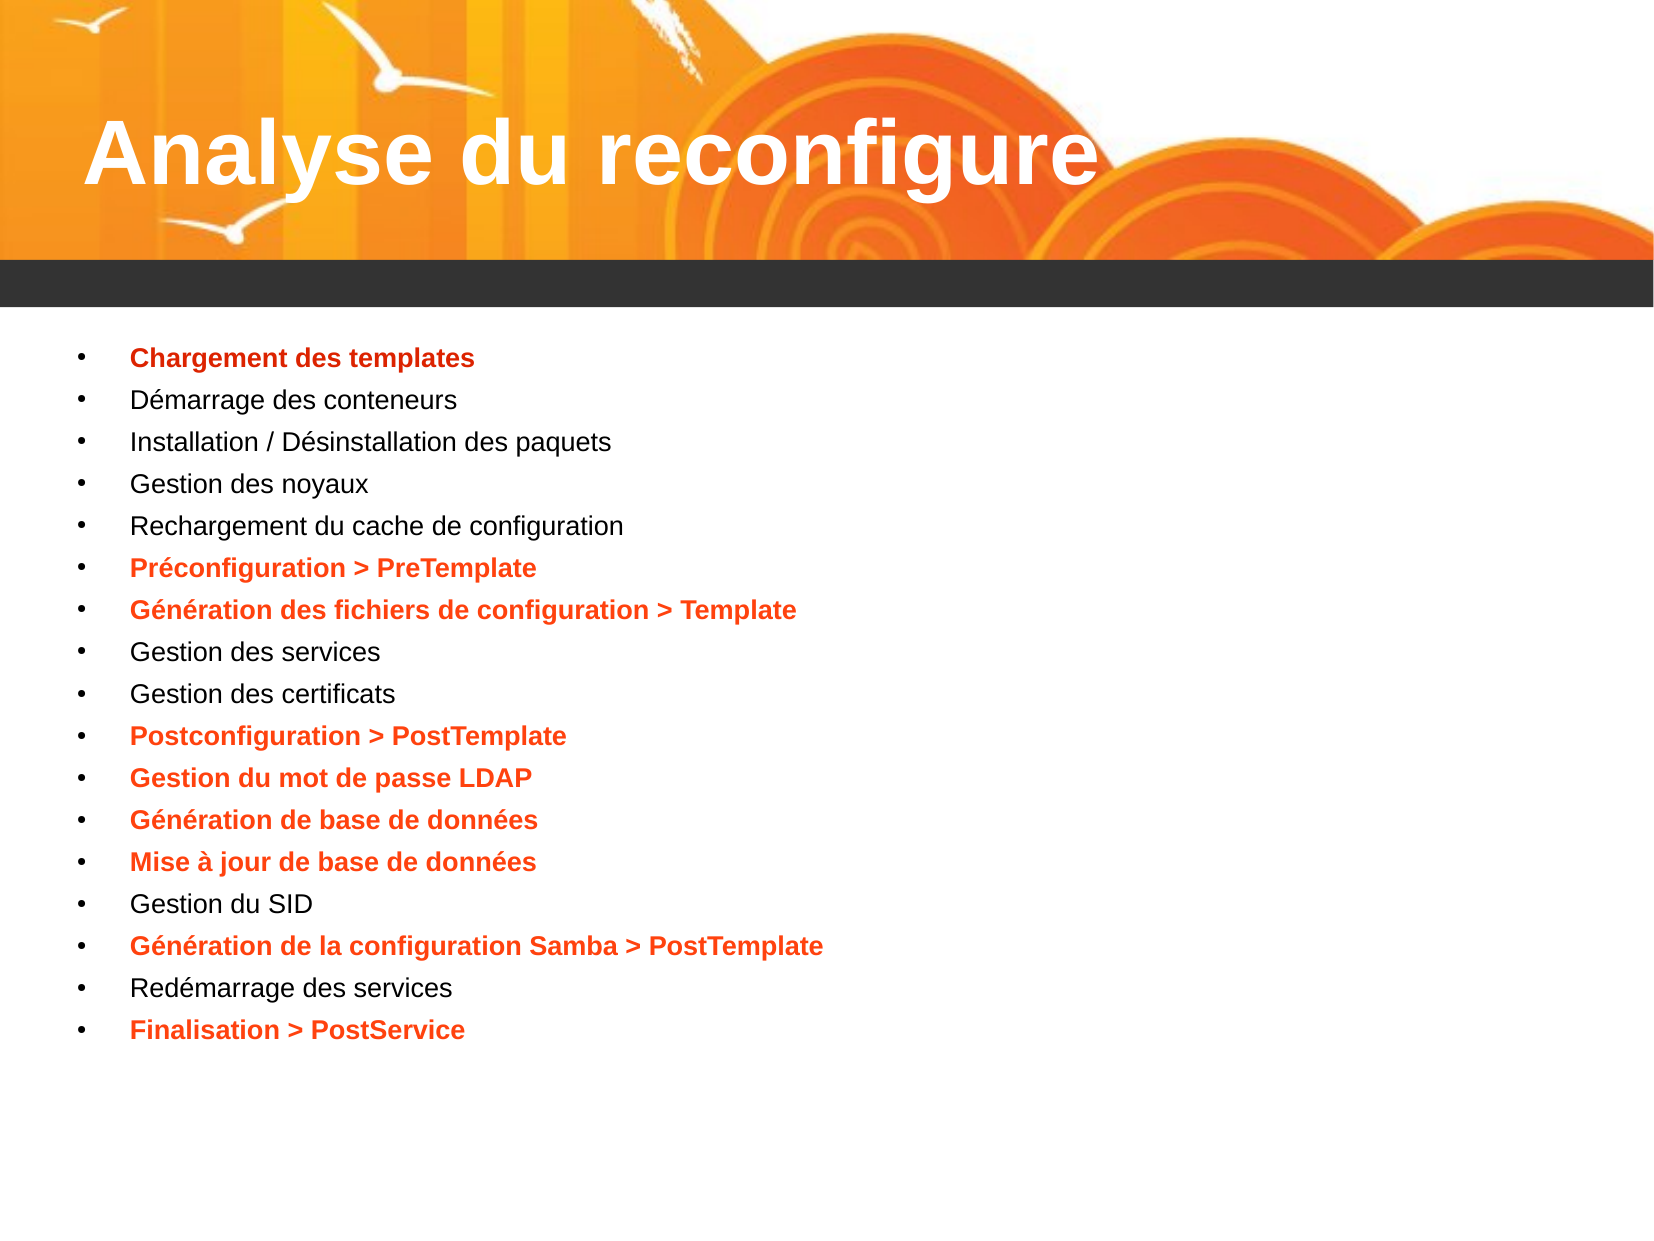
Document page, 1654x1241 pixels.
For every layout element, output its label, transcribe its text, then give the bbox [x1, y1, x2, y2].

list Chargement des templates Démarrage des conteneurs Installation / Désinstallation des paquets Gestion des noyaux Rechargement du cache de configuration Préconfiguration > PreTemplate Génération des fichiers de configuration > Template Gestion des services Gestion des certificats Postconfiguration > PostTemplate Gestion du mot de passe LDAP Génération de base de données Mise à jour de base de données Gestion du SID Génération de la configuration Samba > PostTemplate Redémarrage des services Finalisation > PostService [59, 342, 1595, 1062]
title Analyse du reconfigure [82, 49, 1571, 257]
